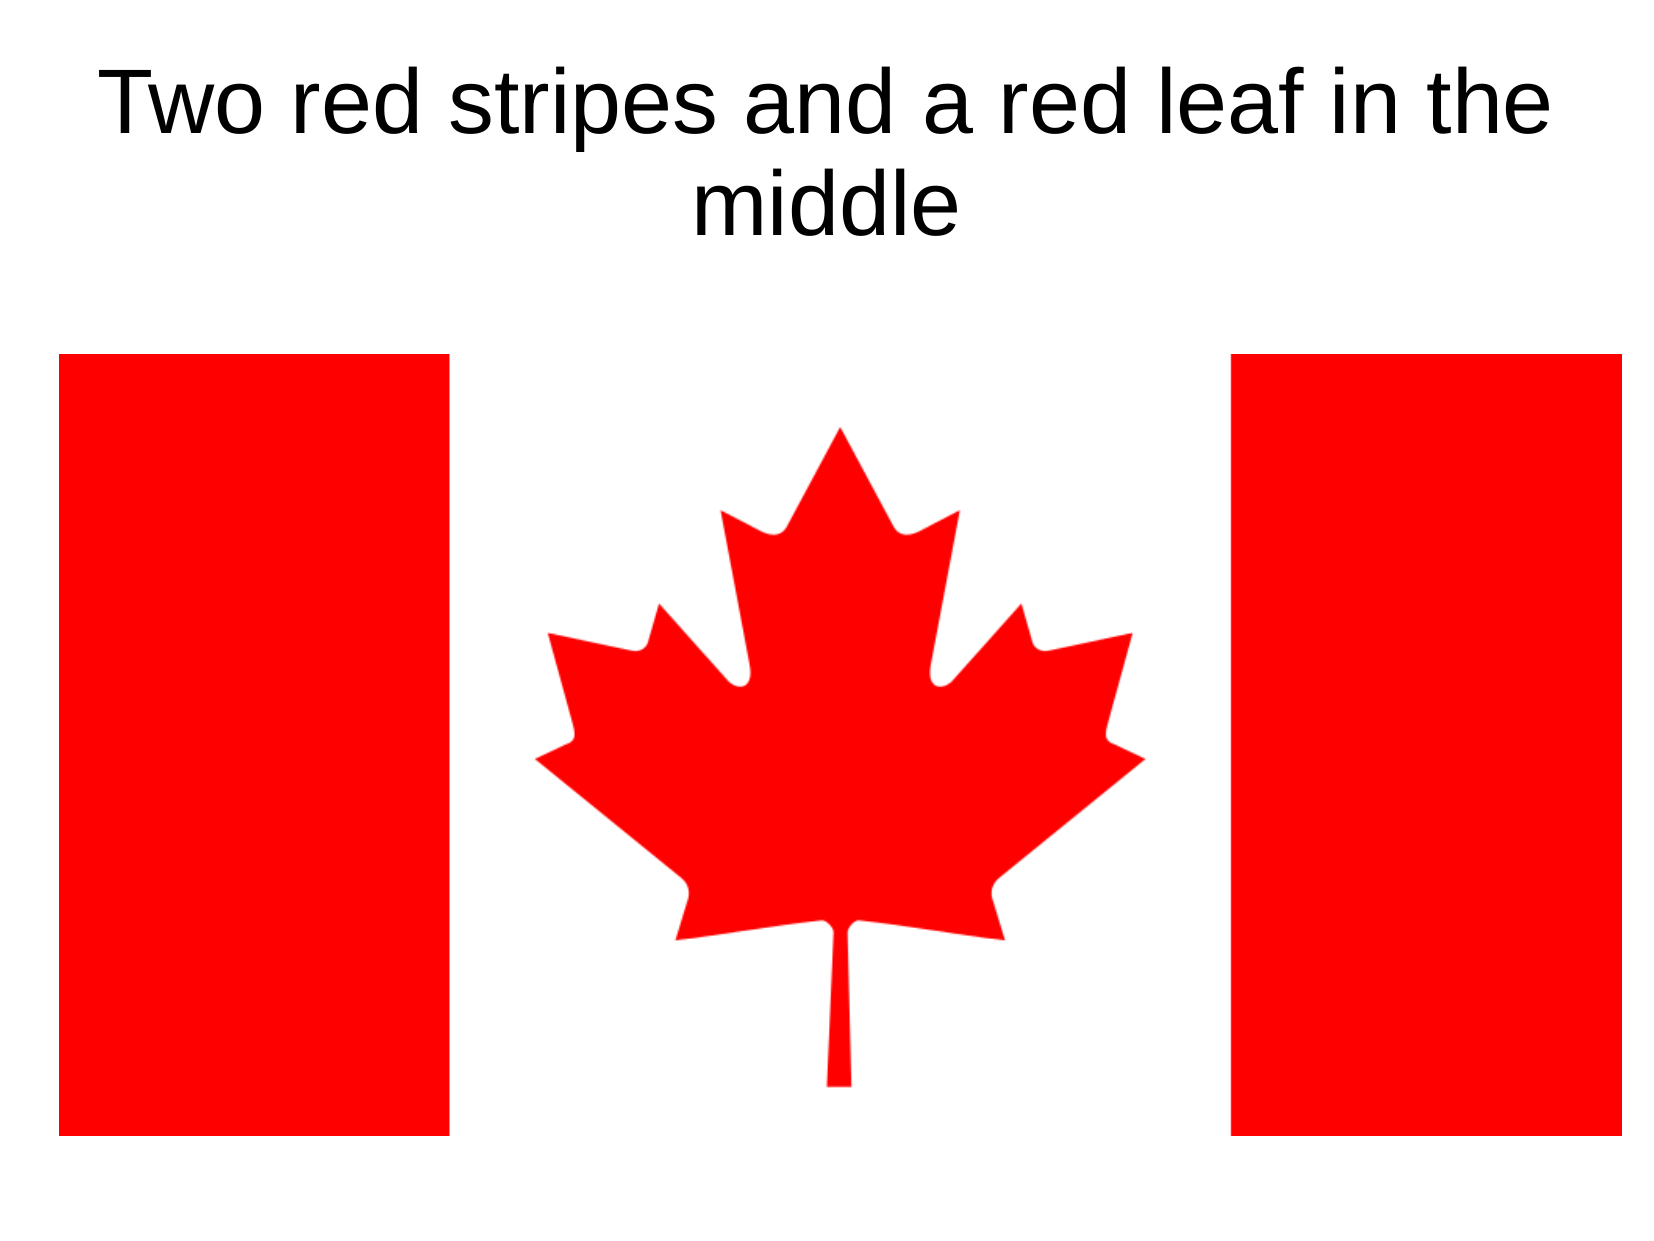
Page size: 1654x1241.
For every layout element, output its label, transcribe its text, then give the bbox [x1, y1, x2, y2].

picture [59, 354, 1622, 1136]
title Two red stripes and a red leaf in the middle [82, 49, 1571, 257]
